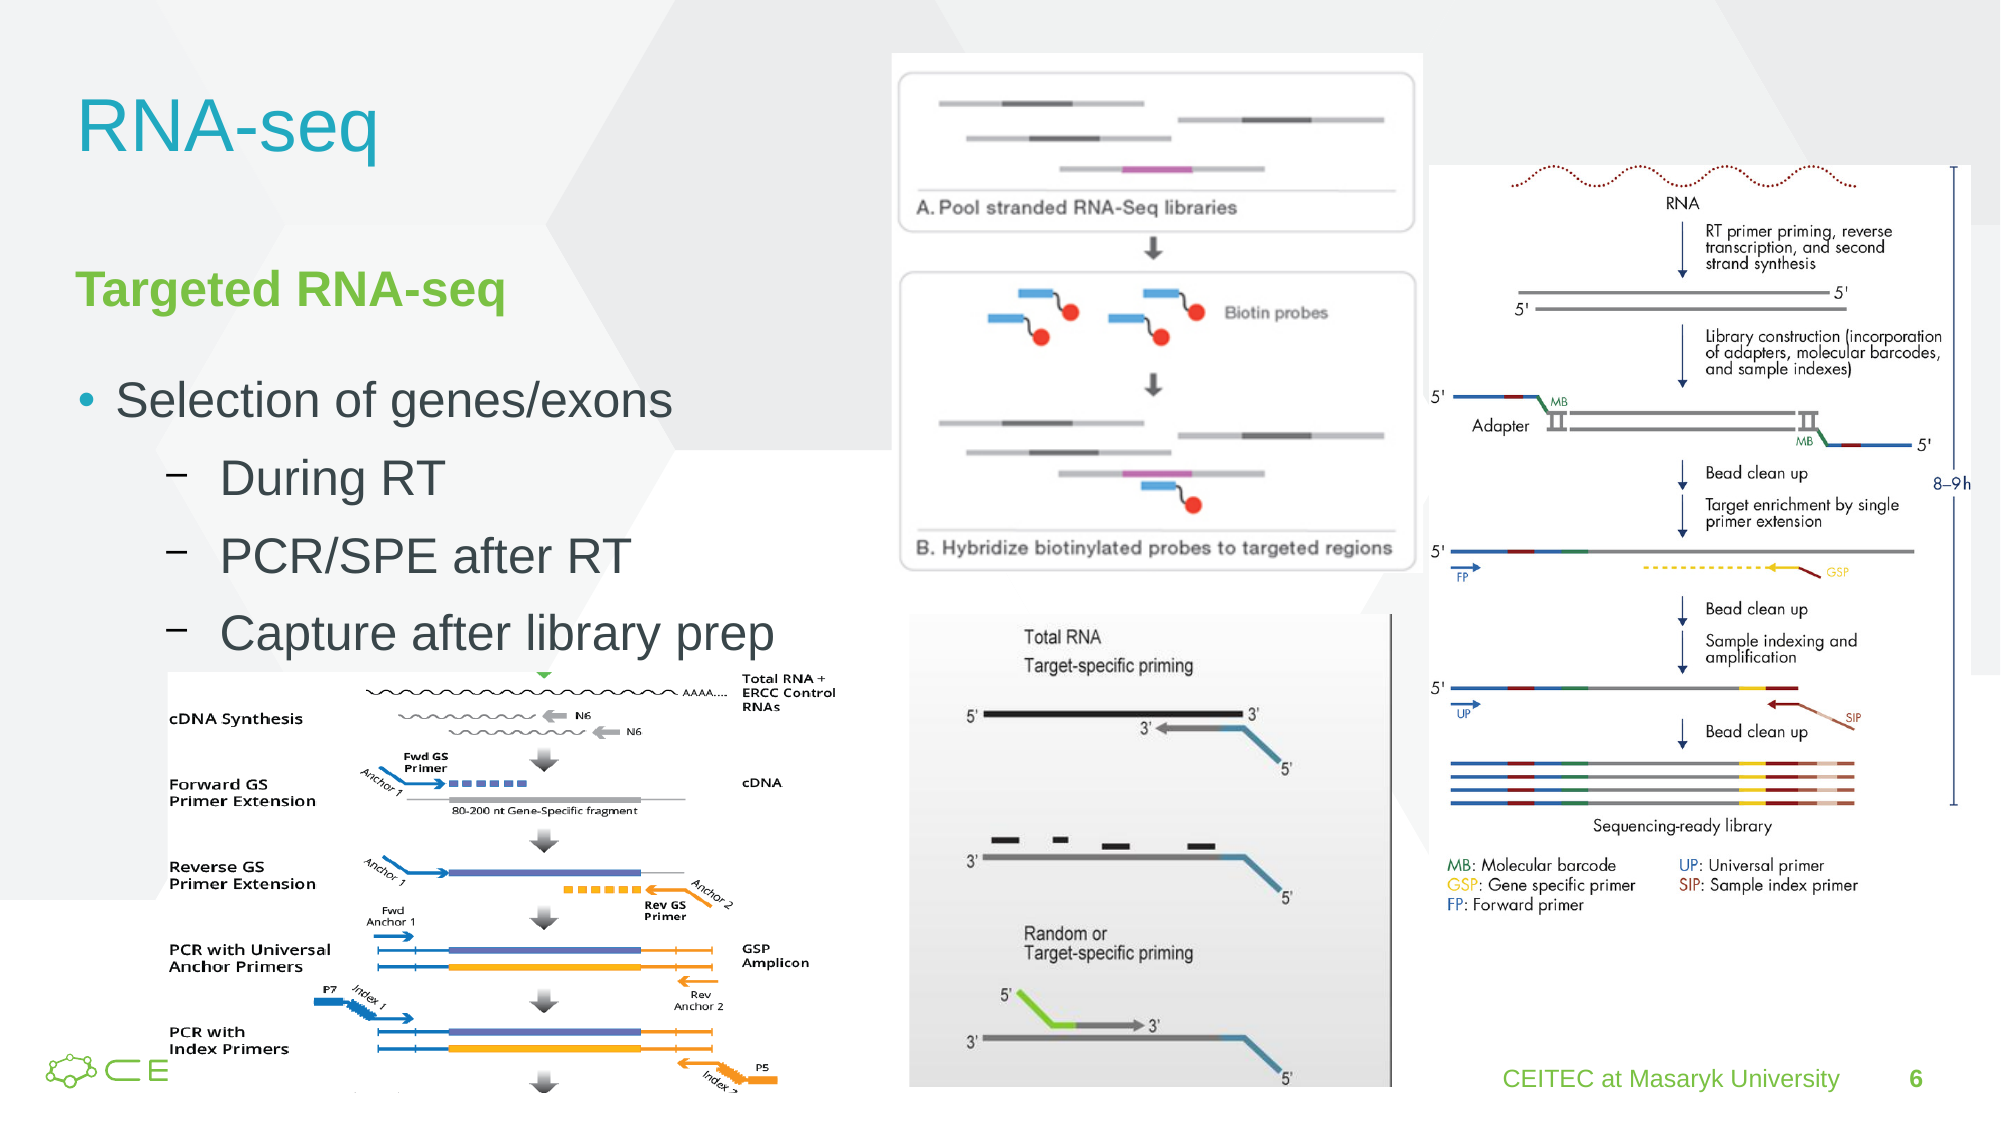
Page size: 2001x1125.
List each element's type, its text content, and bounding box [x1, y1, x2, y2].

title RNA-seq [1424, 59, 1924, 196]
picture [909, 614, 1392, 1087]
list Selection of genes/exons During RT PCR/SPE after RT Capture after library prep [77, 374, 891, 543]
footer CEITEC at Masaryk University [839, 1057, 1840, 1093]
slide_number <číslo> [1840, 1057, 1924, 1093]
text_box Targeted RNA-seq [1424, 246, 1429, 335]
picture [167, 672, 839, 1093]
title RNA-seq [76, 59, 891, 196]
picture [1429, 165, 1971, 920]
text_box Targeted RNA-seq [74, 246, 891, 335]
picture [891, 53, 1424, 573]
